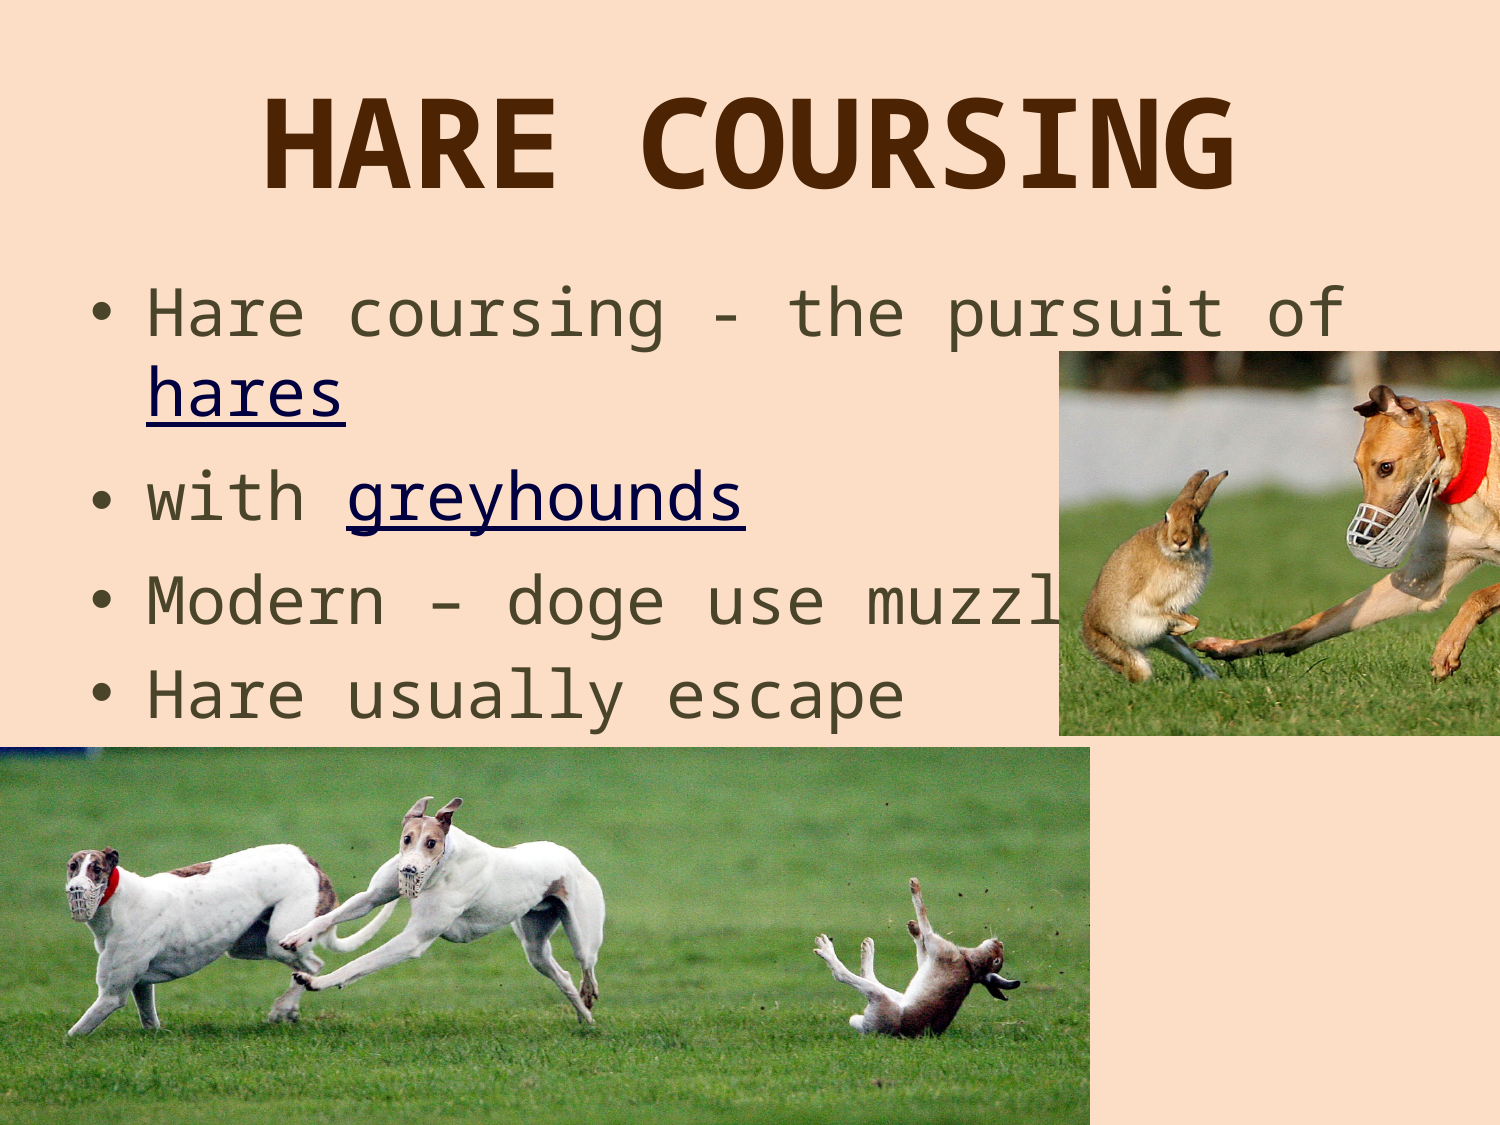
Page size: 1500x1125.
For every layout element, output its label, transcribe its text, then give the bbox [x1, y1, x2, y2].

picture [1059, 351, 1500, 736]
list Hare coursing - the pursuit of hares with greyhounds Modern – doge use muzzle Hare usually escape [75, 262, 1425, 1005]
title HARE COURSING [75, 45, 1425, 233]
picture [0, 747, 1090, 1125]
